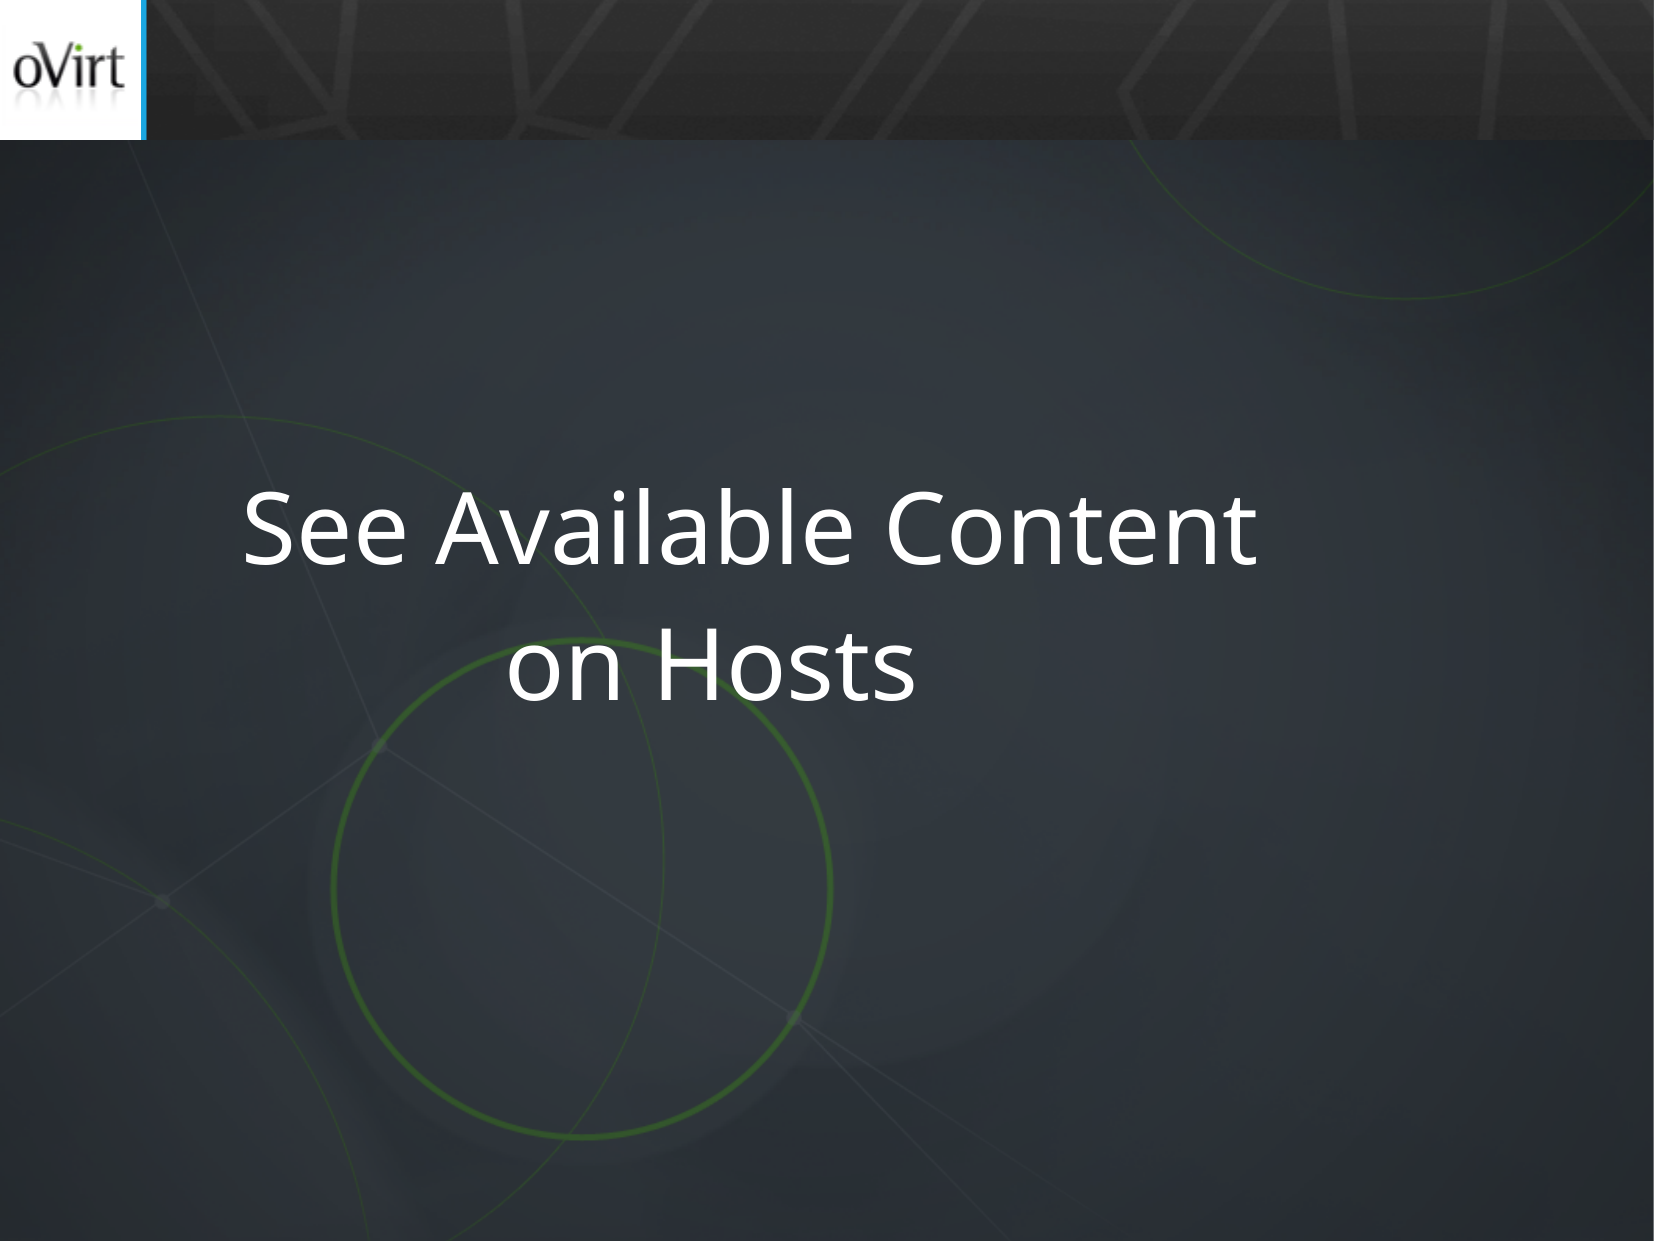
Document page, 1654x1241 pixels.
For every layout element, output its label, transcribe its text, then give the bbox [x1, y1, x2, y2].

picture [0, 0, 1654, 1241]
text_box See Available Content on Hosts [149, 450, 1585, 689]
